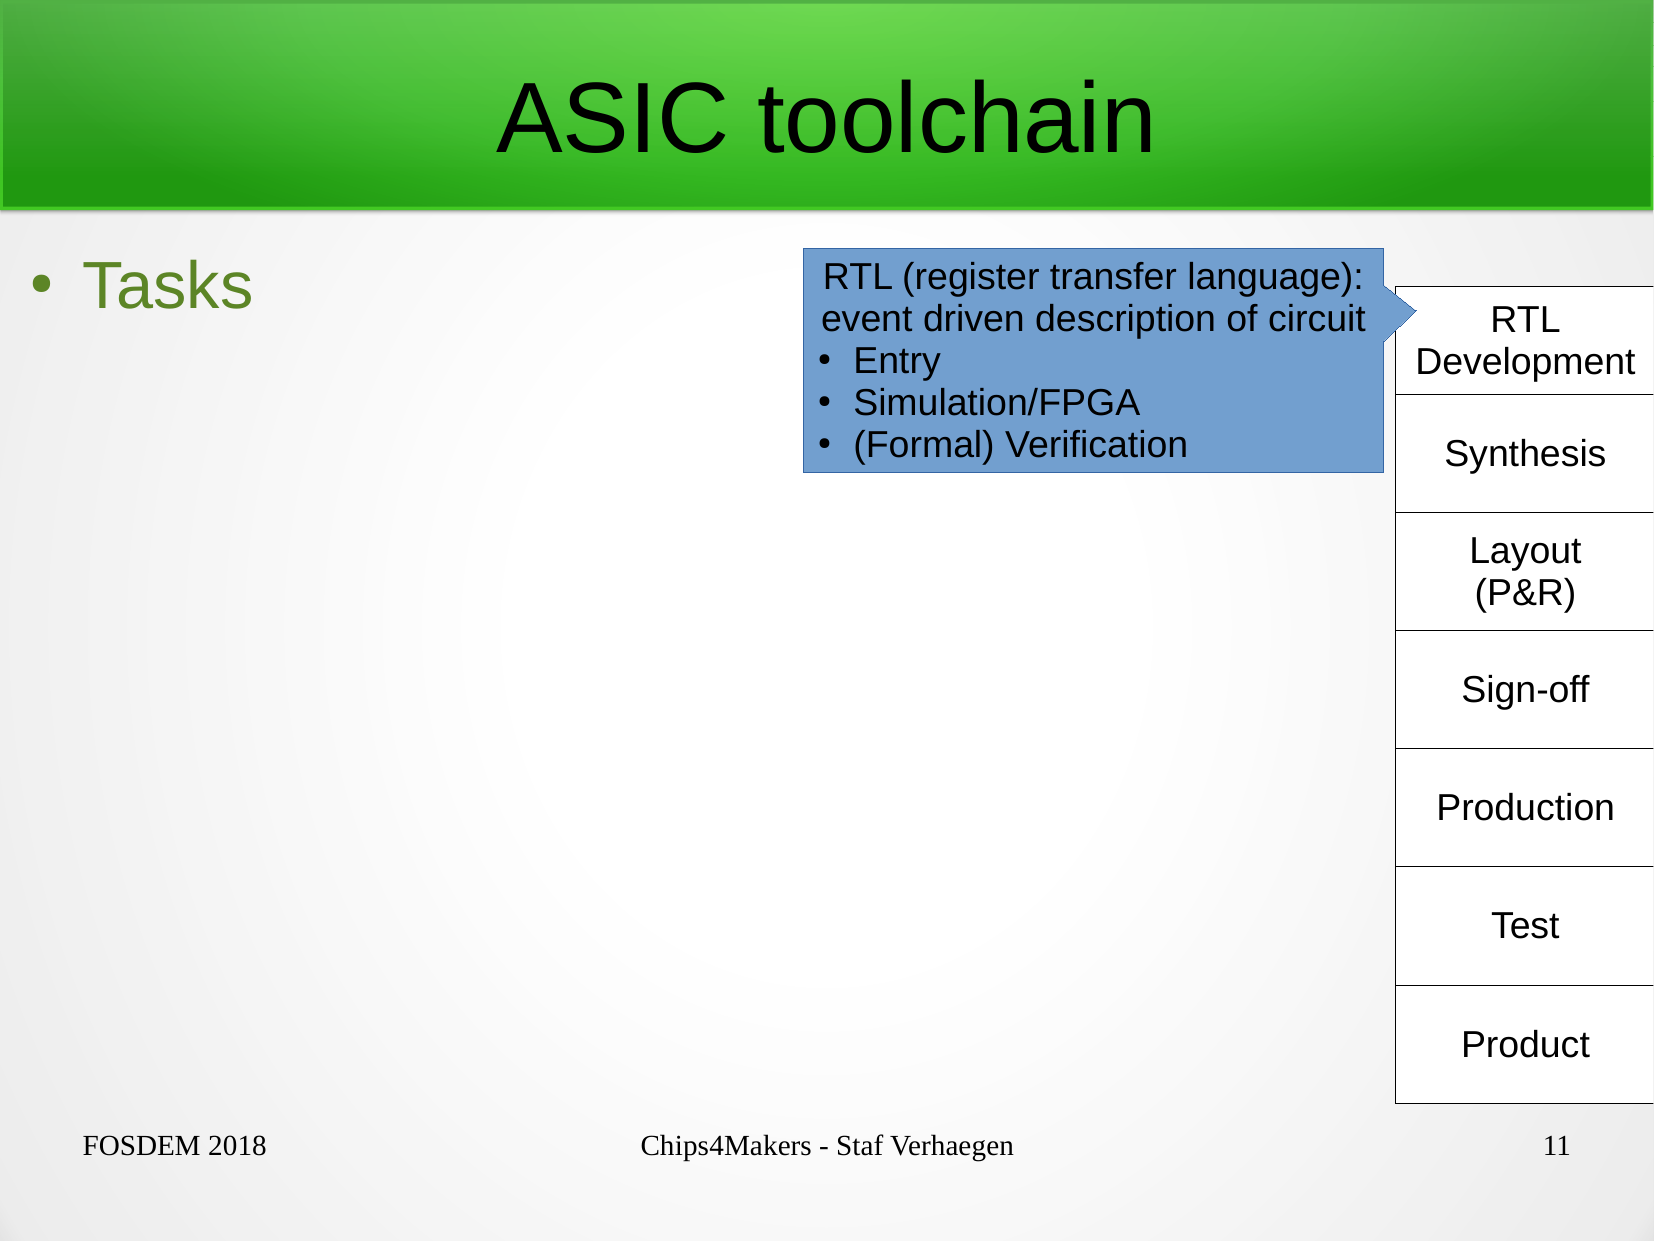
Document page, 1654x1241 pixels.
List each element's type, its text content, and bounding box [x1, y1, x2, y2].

table_cell Product [1396, 986, 1654, 1103]
table_cell Layout (P&R) [1396, 513, 1654, 630]
table_cell Synthesis [1396, 395, 1654, 512]
title ASIC toolchain [82, 47, 1571, 189]
table_header RTL Development [1396, 287, 1654, 394]
list Tasks [11, 248, 1300, 1087]
table_cell Test [1396, 867, 1654, 985]
text_box RTL (register transfer language): event driven description of circuit Entry Simulation/FPGA (Formal) Verification [803, 248, 1417, 473]
table_cell Sign-off [1396, 631, 1654, 748]
table_cell Production [1396, 749, 1654, 866]
